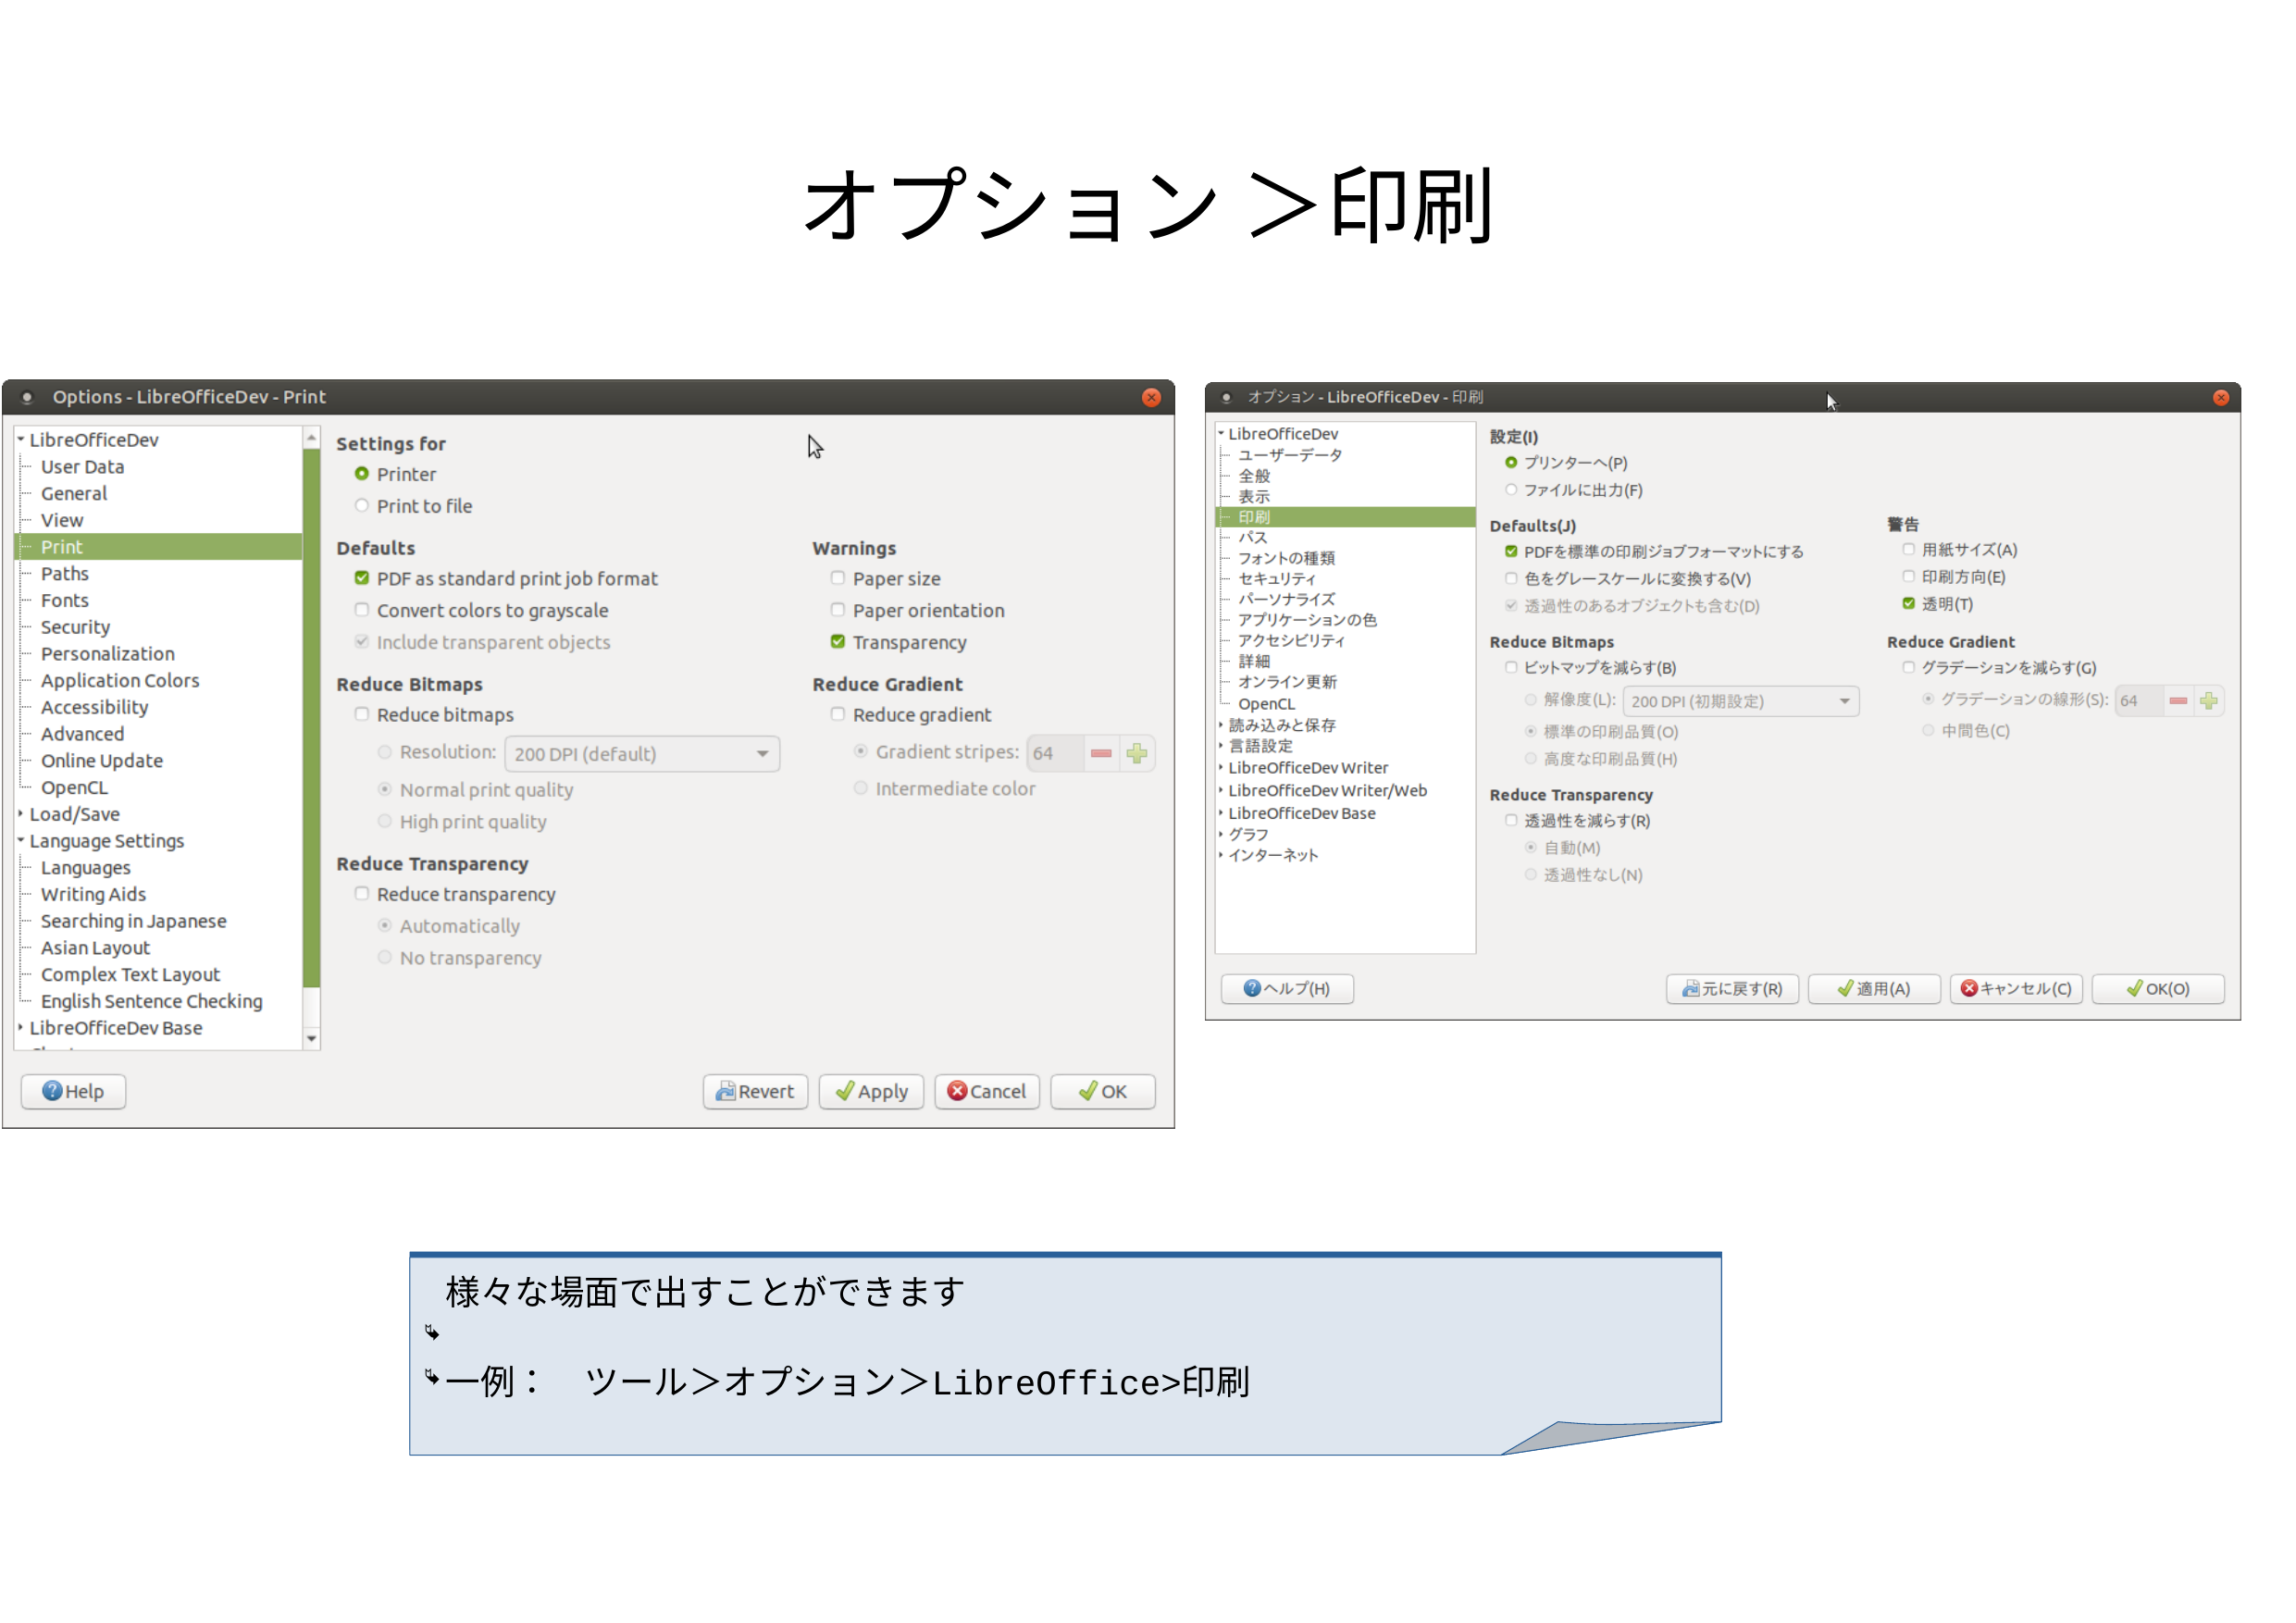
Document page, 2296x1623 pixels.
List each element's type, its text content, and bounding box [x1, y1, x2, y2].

picture [1205, 382, 2241, 1021]
text_box 様々な場面で出すことができます 一例： ツール＞オプション＞LibreOffice>印刷 [409, 1257, 1722, 1456]
title オプション ＞印刷 [115, 64, 2181, 336]
picture [2, 379, 1175, 1129]
